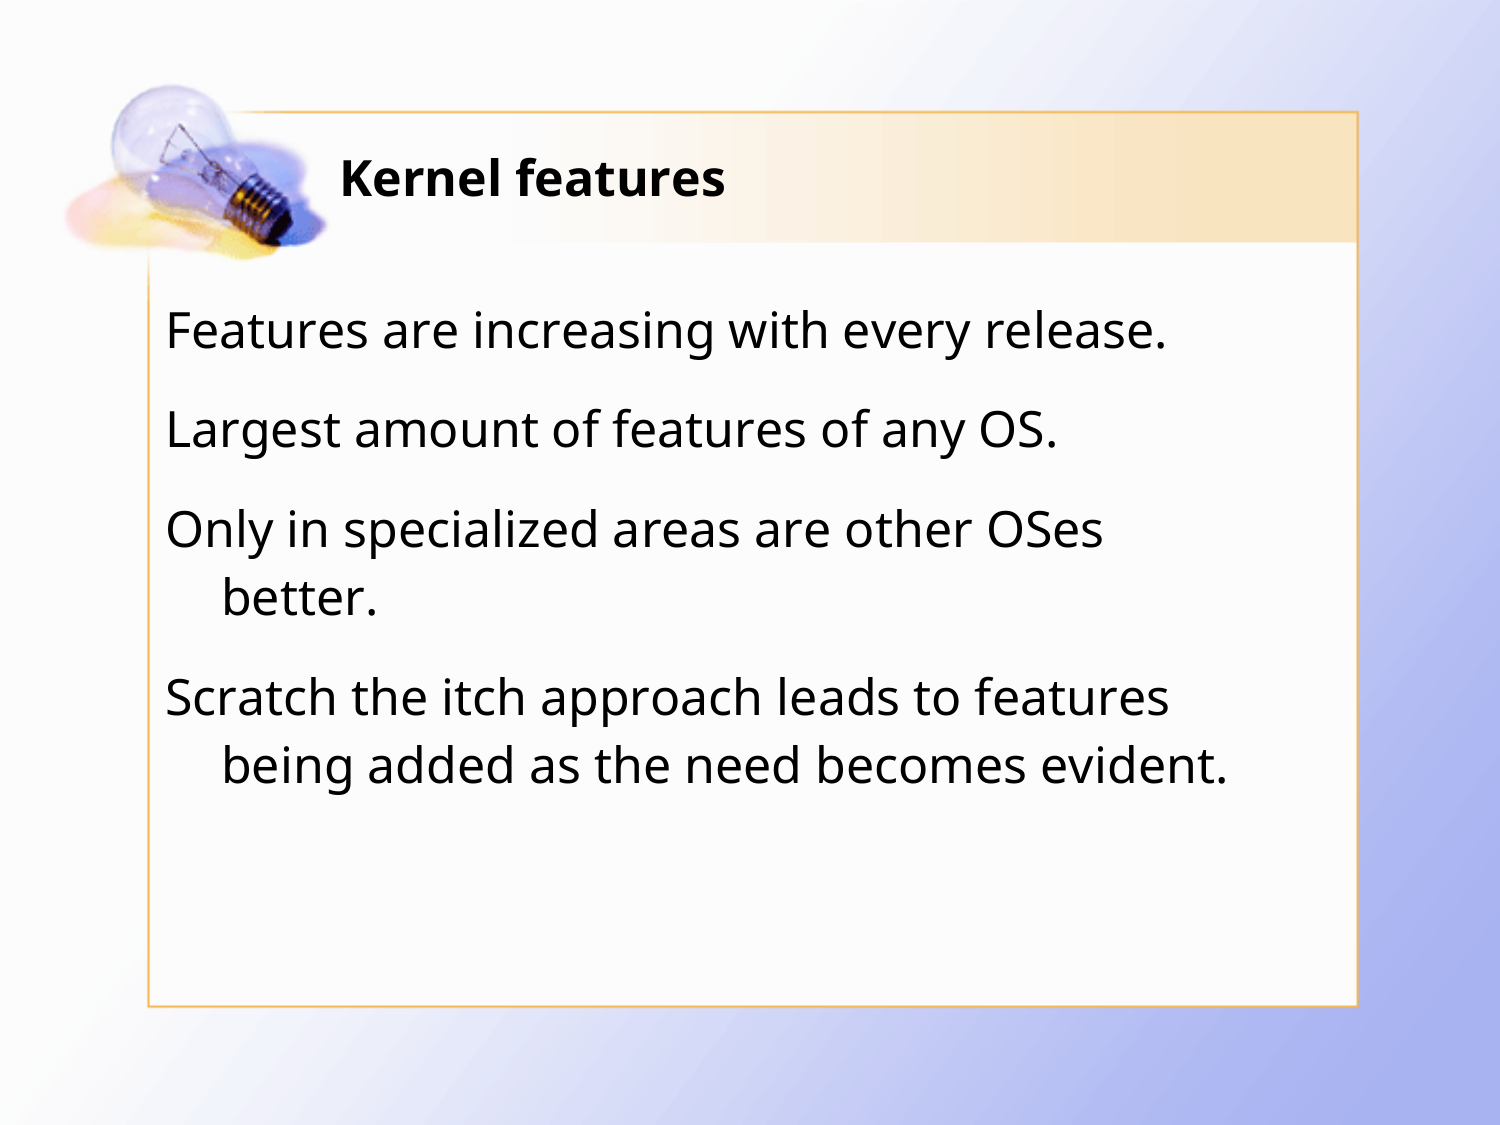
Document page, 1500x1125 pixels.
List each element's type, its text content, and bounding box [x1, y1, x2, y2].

list Features are increasing with every release. Largest amount of features of any OS. Only in specialized areas are other OSes better. Scratch the itch approach leads to features being added as the need becomes evident. [150, 287, 1275, 926]
title Kernel features [324, 134, 1275, 223]
picture [0, 0, 1500, 1125]
